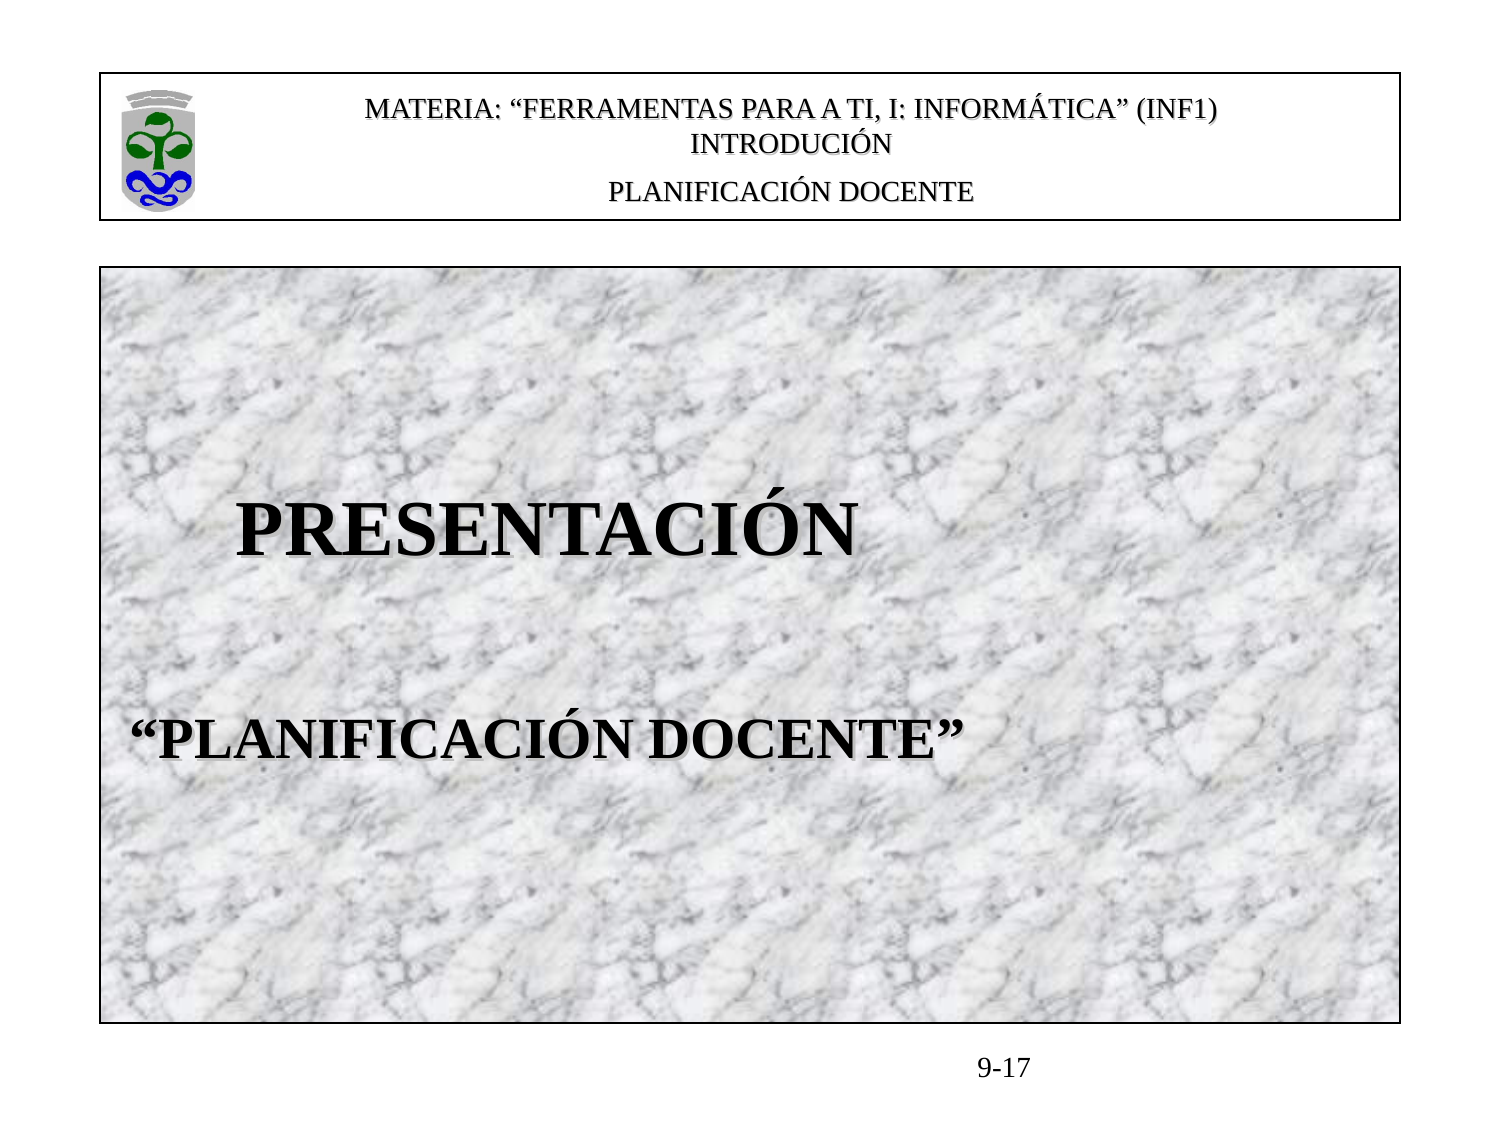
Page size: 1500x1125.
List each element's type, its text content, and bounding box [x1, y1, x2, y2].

text_box MATERIA: “FERRAMENTAS PARA A TI, I: INFORMÁTICA” (INF1) INTRODUCIÓN PLANIFICACIÓN DOCENTE [206, 81, 1377, 217]
text_box 9-17 [962, 1040, 1423, 1083]
text_box PLANIFICACIÓN DOCENTE [147, 172, 1341, 223]
text_box PRESENTACIÓN “PLANIFICACIÓN DOCENTE” [101, 268, 1399, 1022]
